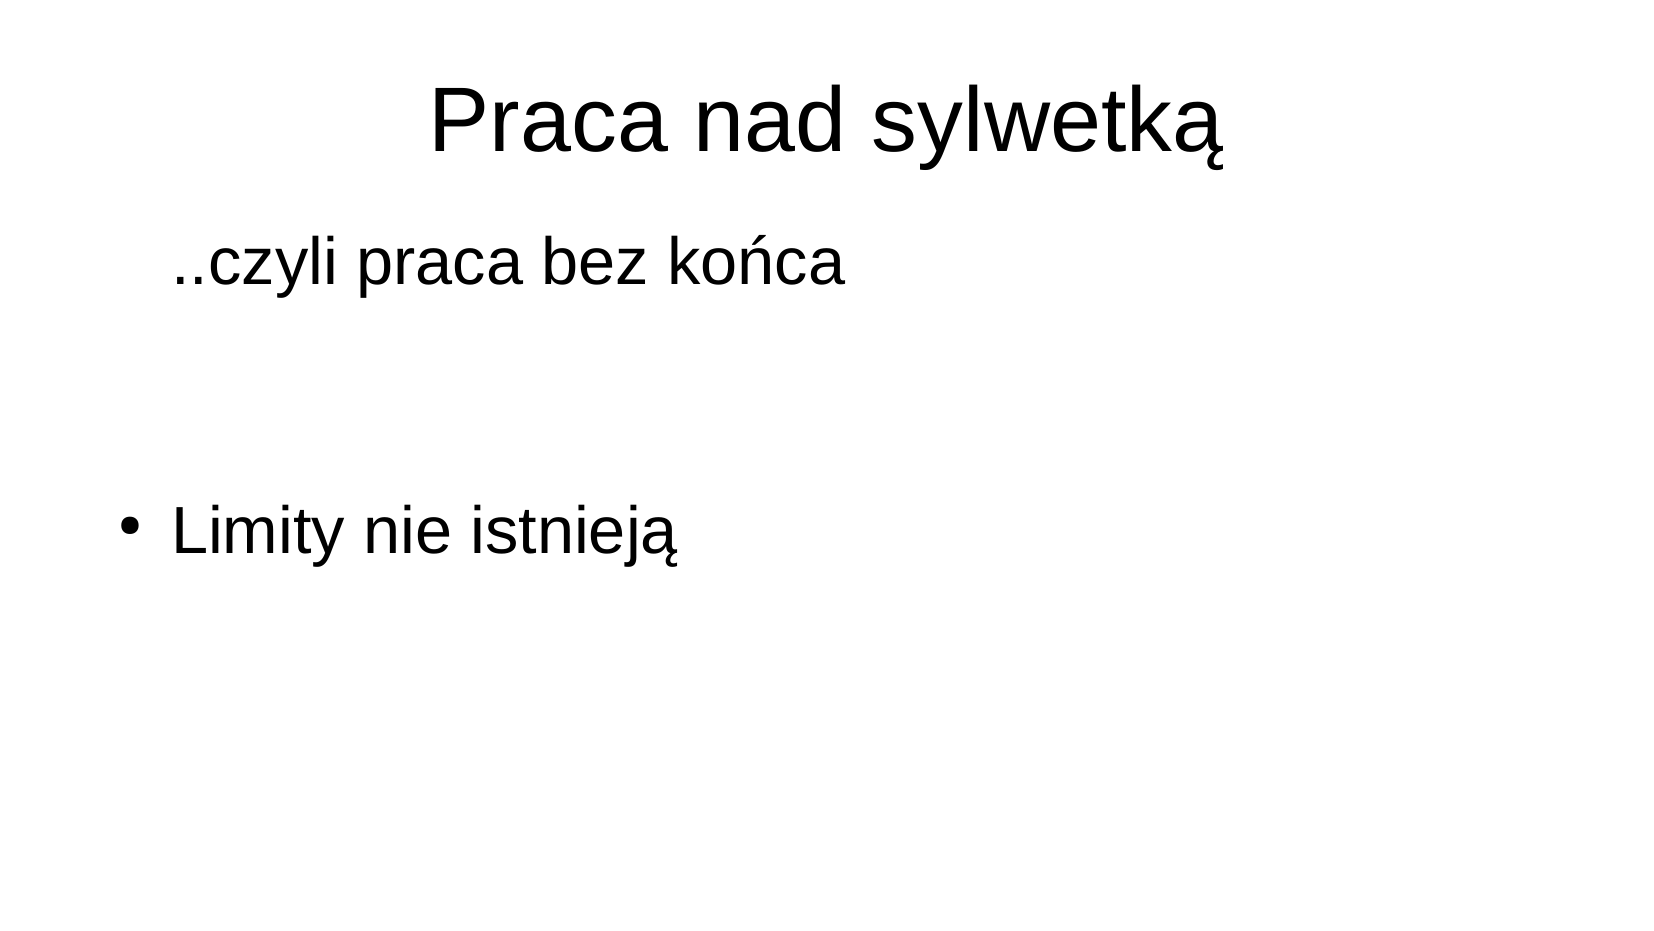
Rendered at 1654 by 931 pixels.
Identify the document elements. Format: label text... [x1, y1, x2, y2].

list ..czyli praca bez końca Limity nie istnieją [82, 217, 1571, 758]
title Praca nad sylwetką [82, 37, 1571, 193]
